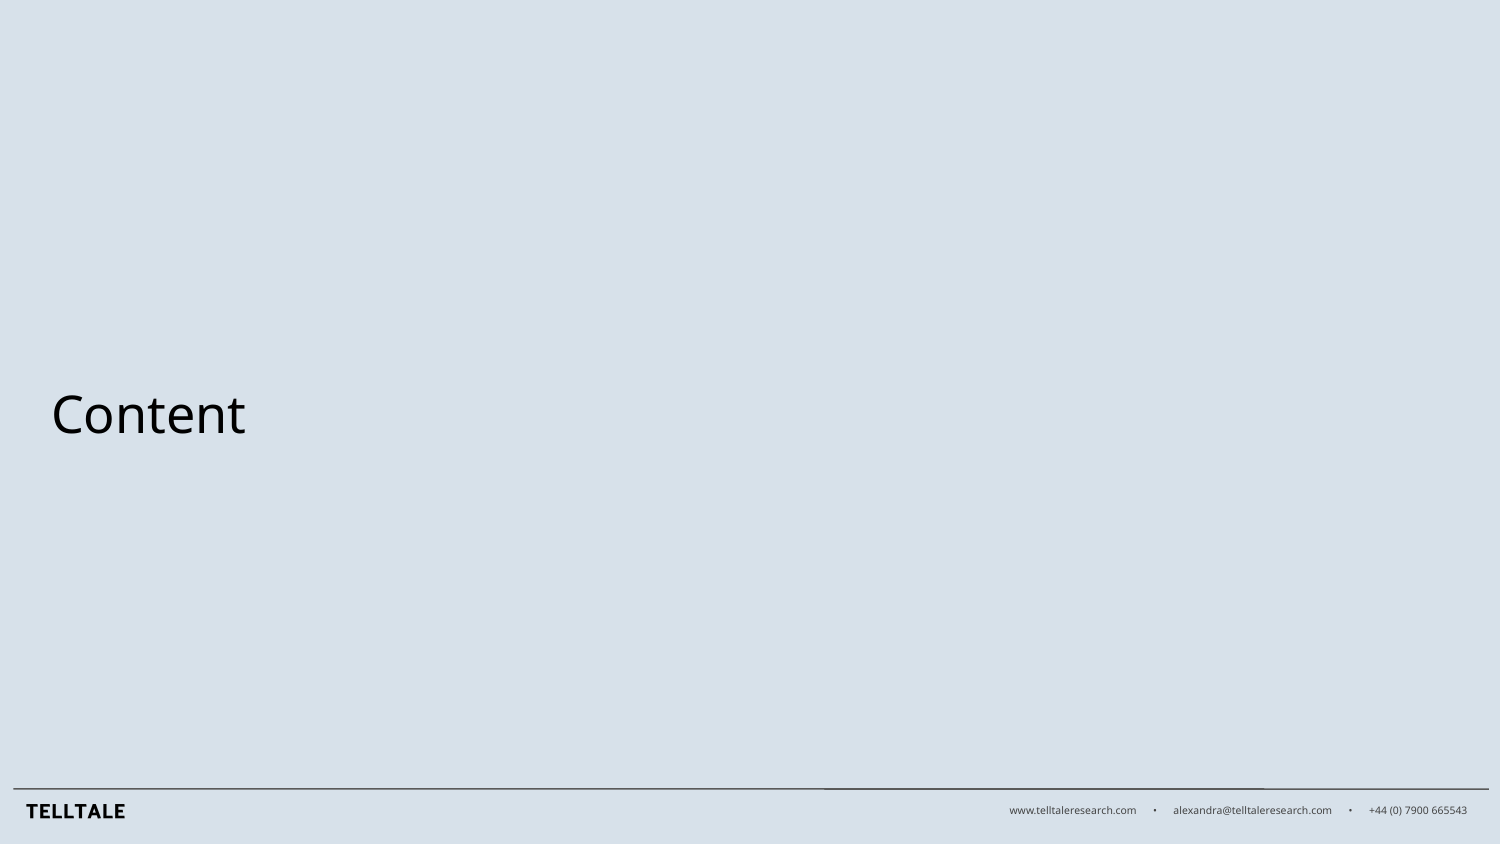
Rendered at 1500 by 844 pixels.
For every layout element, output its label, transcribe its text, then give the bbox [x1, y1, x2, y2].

title Content [51, 374, 1449, 469]
picture [26, 804, 125, 821]
